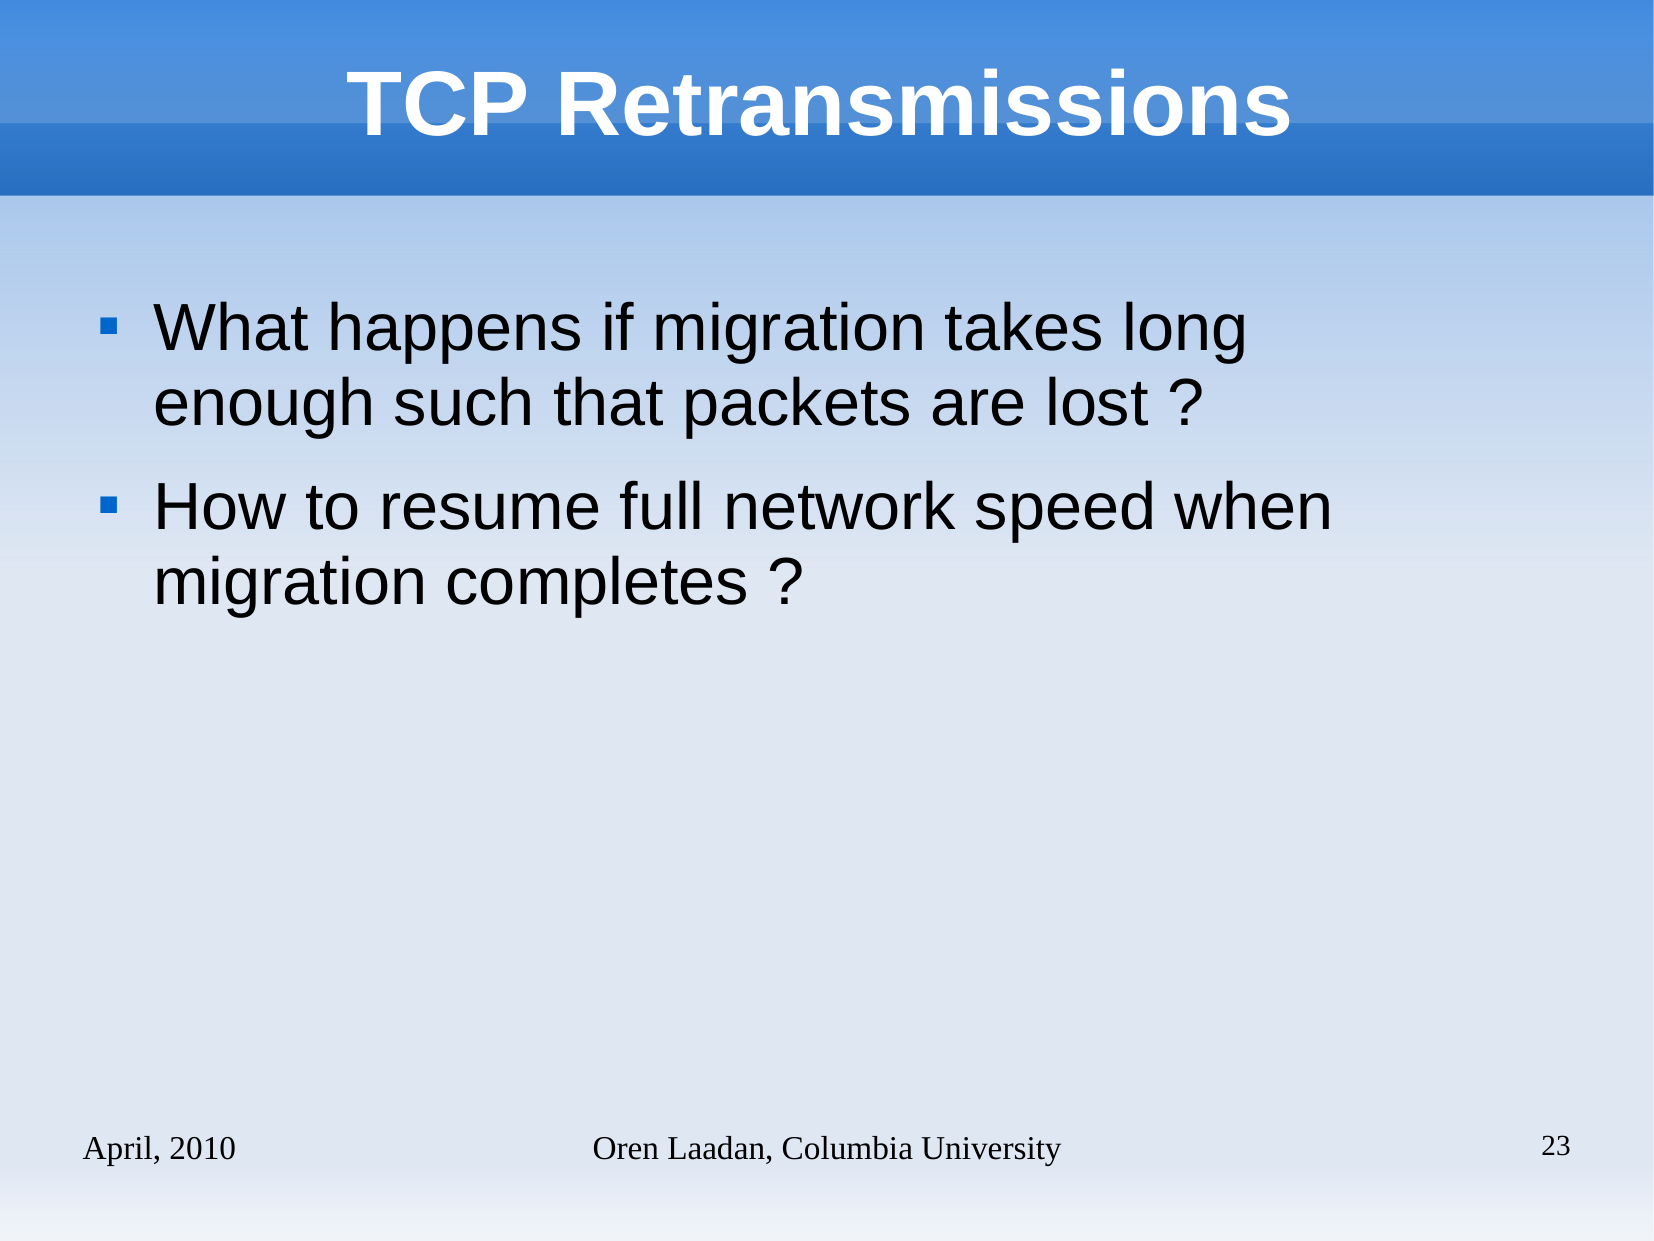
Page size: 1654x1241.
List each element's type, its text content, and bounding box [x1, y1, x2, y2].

title TCP Retransmissions [76, 7, 1565, 200]
list What happens if migration takes long enough such that packets are lost ? How to resume full network speed when migration completes ? [82, 290, 1571, 1094]
picture [0, 0, 1654, 1241]
